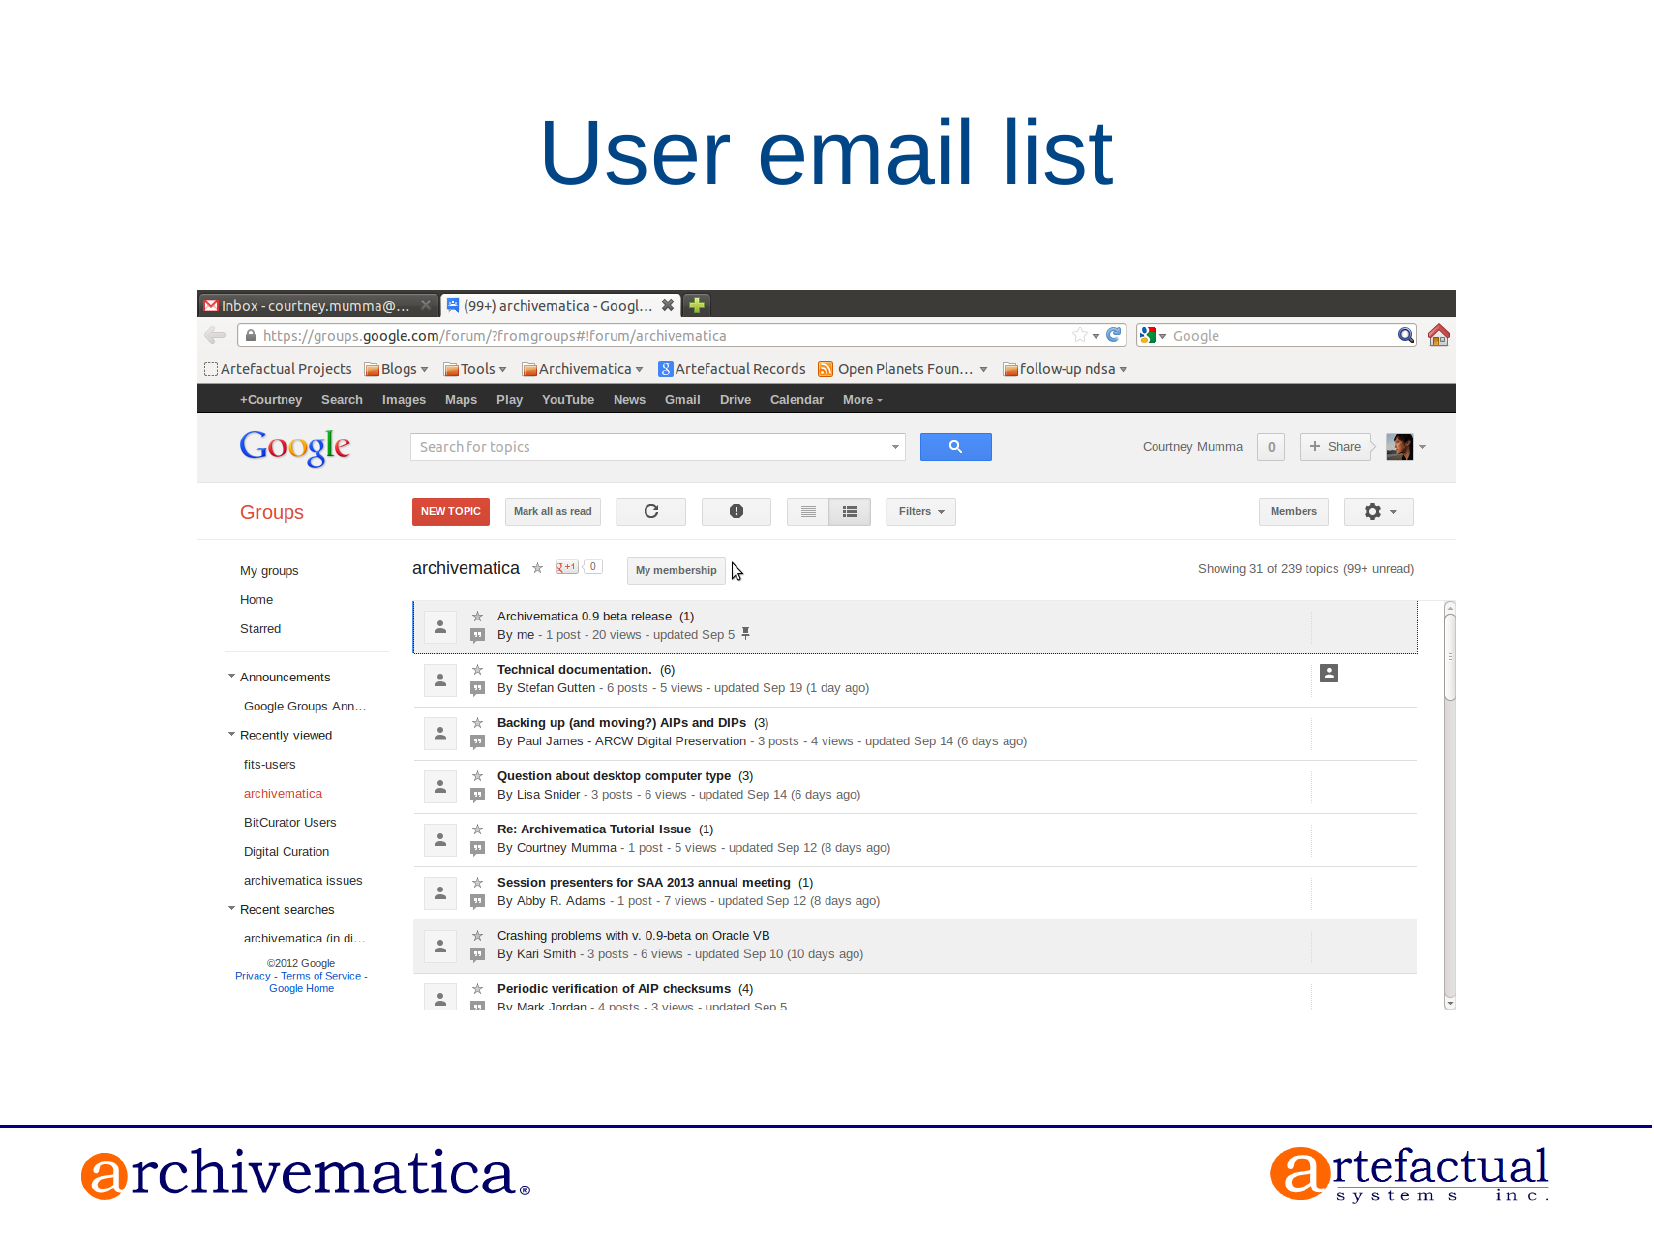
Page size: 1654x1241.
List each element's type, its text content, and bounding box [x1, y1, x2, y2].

picture [1263, 1139, 1560, 1211]
picture [197, 290, 1456, 1010]
title User email list [82, 49, 1571, 257]
picture [81, 1133, 531, 1216]
